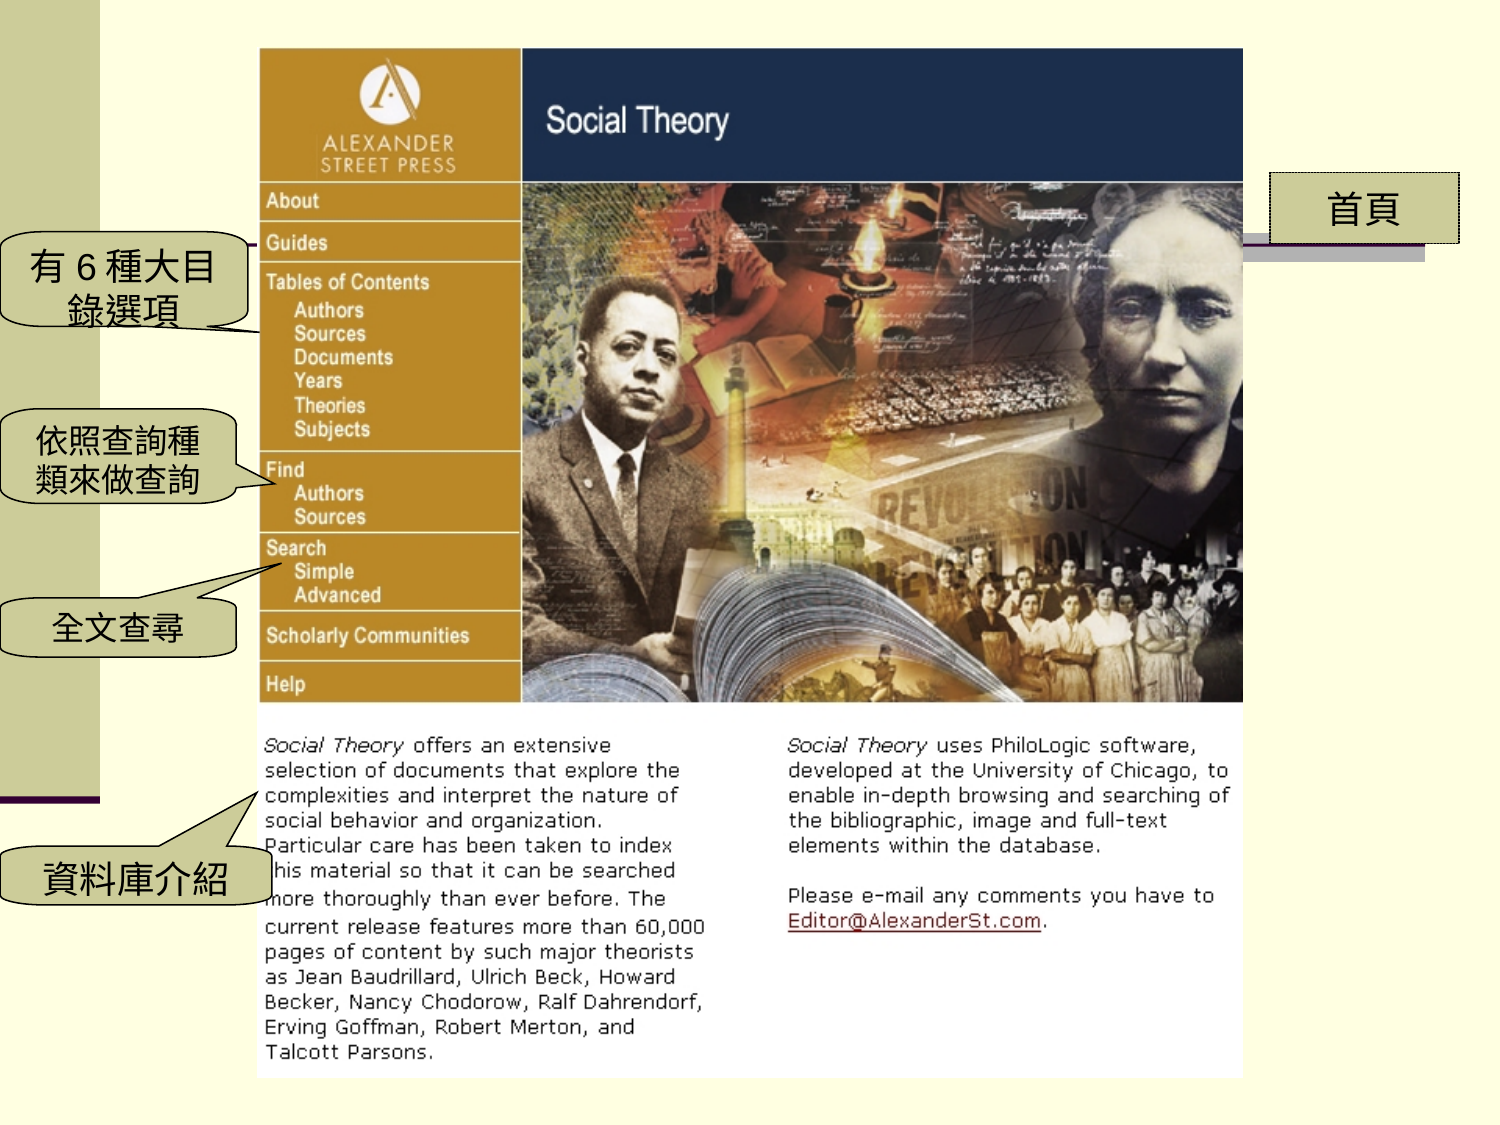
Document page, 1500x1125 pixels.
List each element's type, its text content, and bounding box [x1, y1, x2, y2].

text_box 全文查尋 [0, 563, 282, 658]
picture [257, 47, 1243, 1078]
text_box 依照查詢種類來做查詢 [0, 408, 275, 504]
text_box 資料庫介紹 [0, 792, 272, 905]
text_box 首頁 [1270, 173, 1459, 243]
text_box 有6種大目錄選項 [0, 231, 260, 333]
